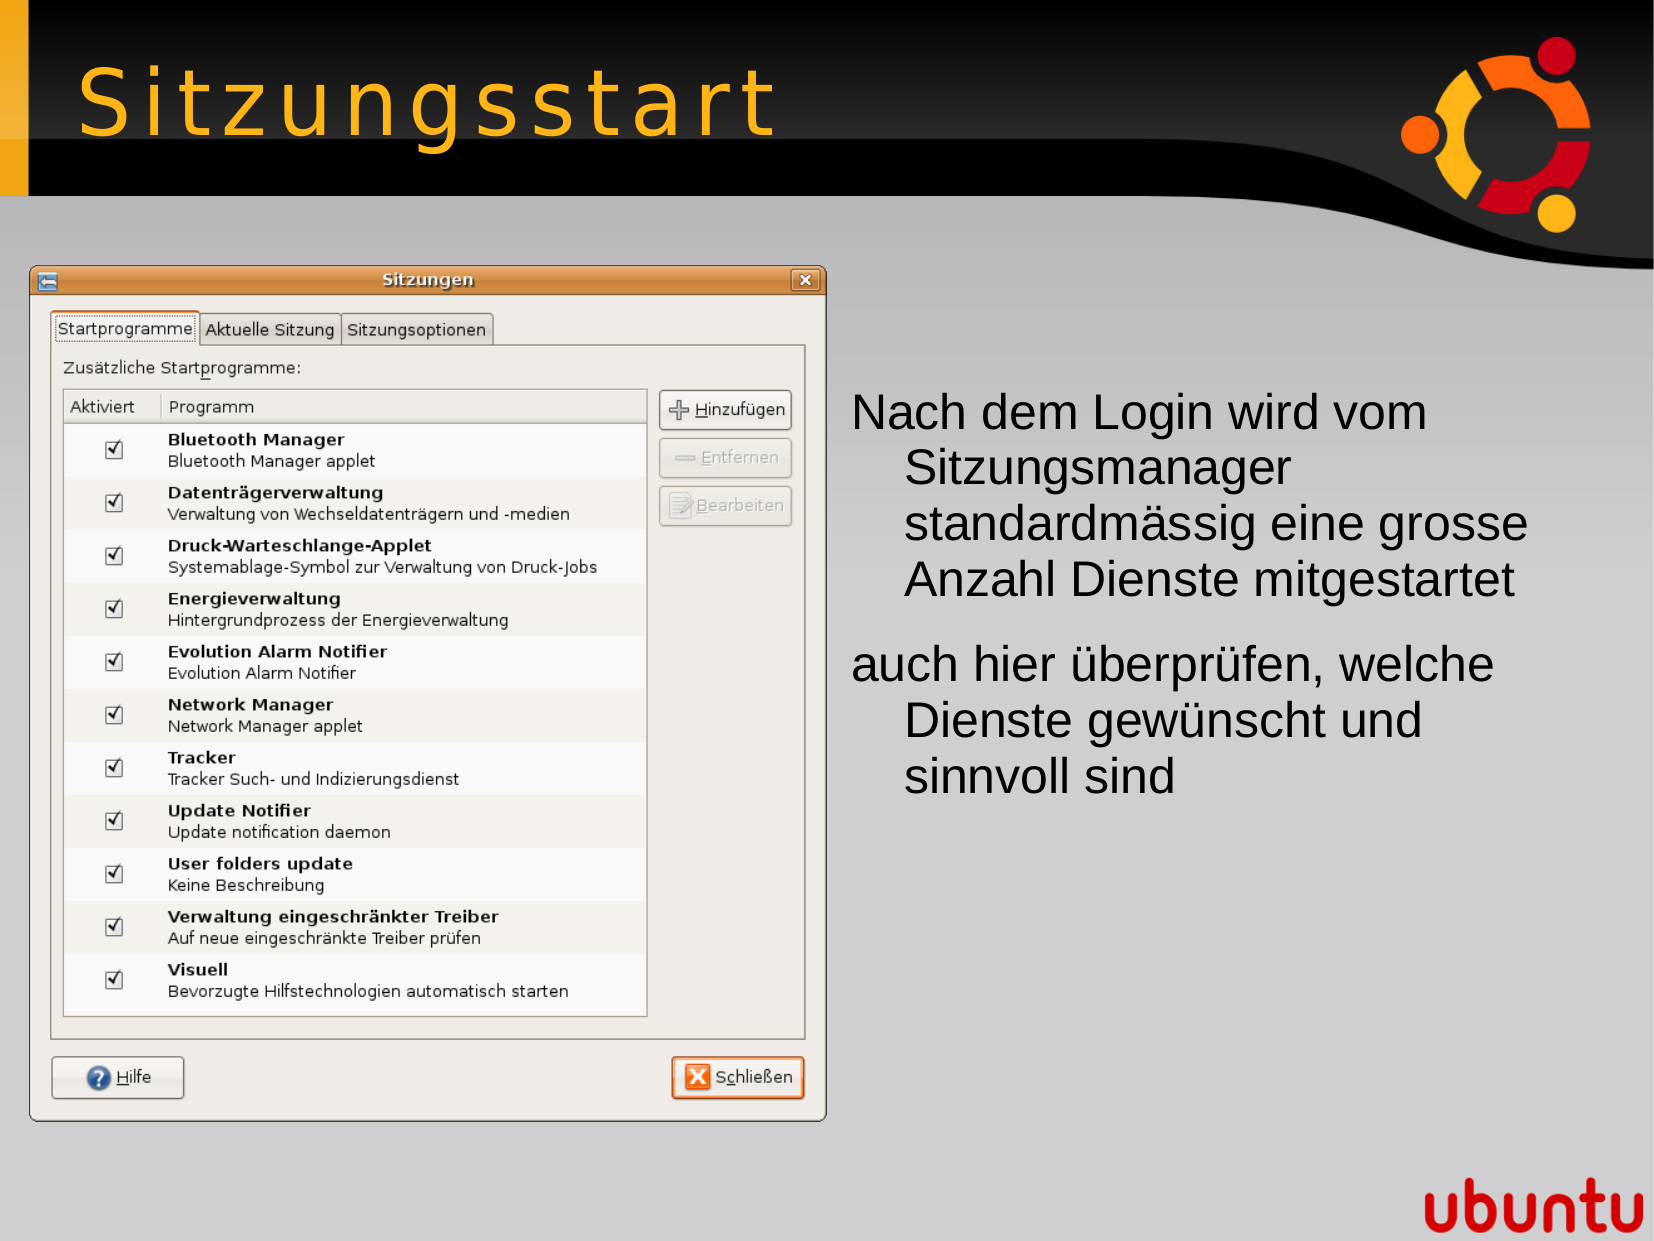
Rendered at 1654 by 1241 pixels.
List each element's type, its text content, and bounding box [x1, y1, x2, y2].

picture [0, 0, 1654, 1241]
list Nach dem Login wird vom Sitzungsmanager standardmässig eine grosse Anzahl Dienste mitgestartet auch hier überprüfen, welche Dienste gewünscht und sinnvoll sind [833, 383, 1560, 1109]
title Sitzungsstart [76, 0, 1300, 208]
